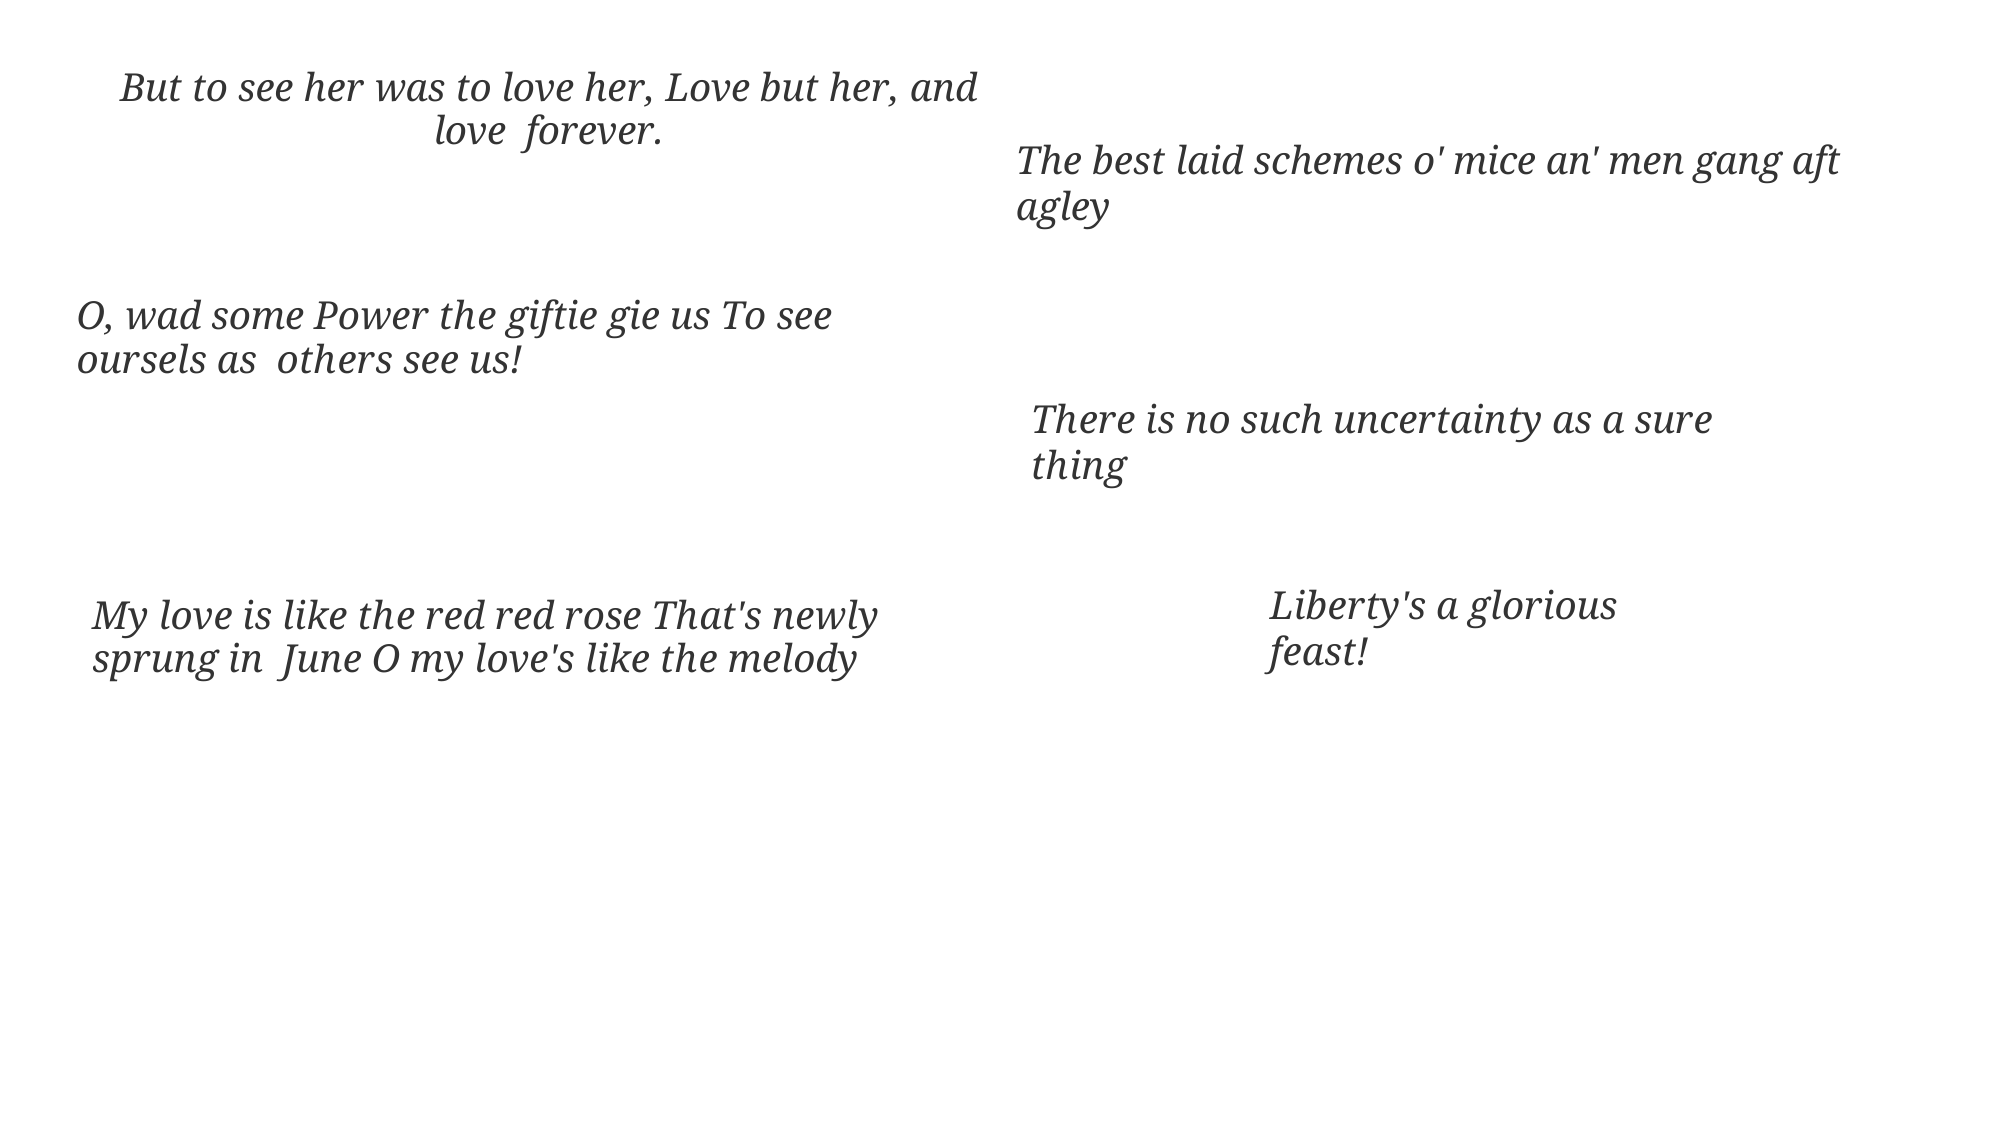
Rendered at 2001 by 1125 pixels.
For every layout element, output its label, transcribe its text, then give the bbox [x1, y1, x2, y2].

text_box O, wad some Power the giftie gie us To see oursels as others see us! There is no such uncertainty as a sure thing [74, 288, 1770, 444]
text_box Liberty's a glorious feast! [1267, 578, 1706, 630]
text_box The best laid schemes o' mice an' men gang aft agley [1013, 134, 1903, 185]
text_box My love is like the red red rose That's newly sprung in June O my love's like the melody [90, 588, 1004, 682]
title But to see her was to love her, Love but her, and love forever. [117, 60, 1005, 154]
